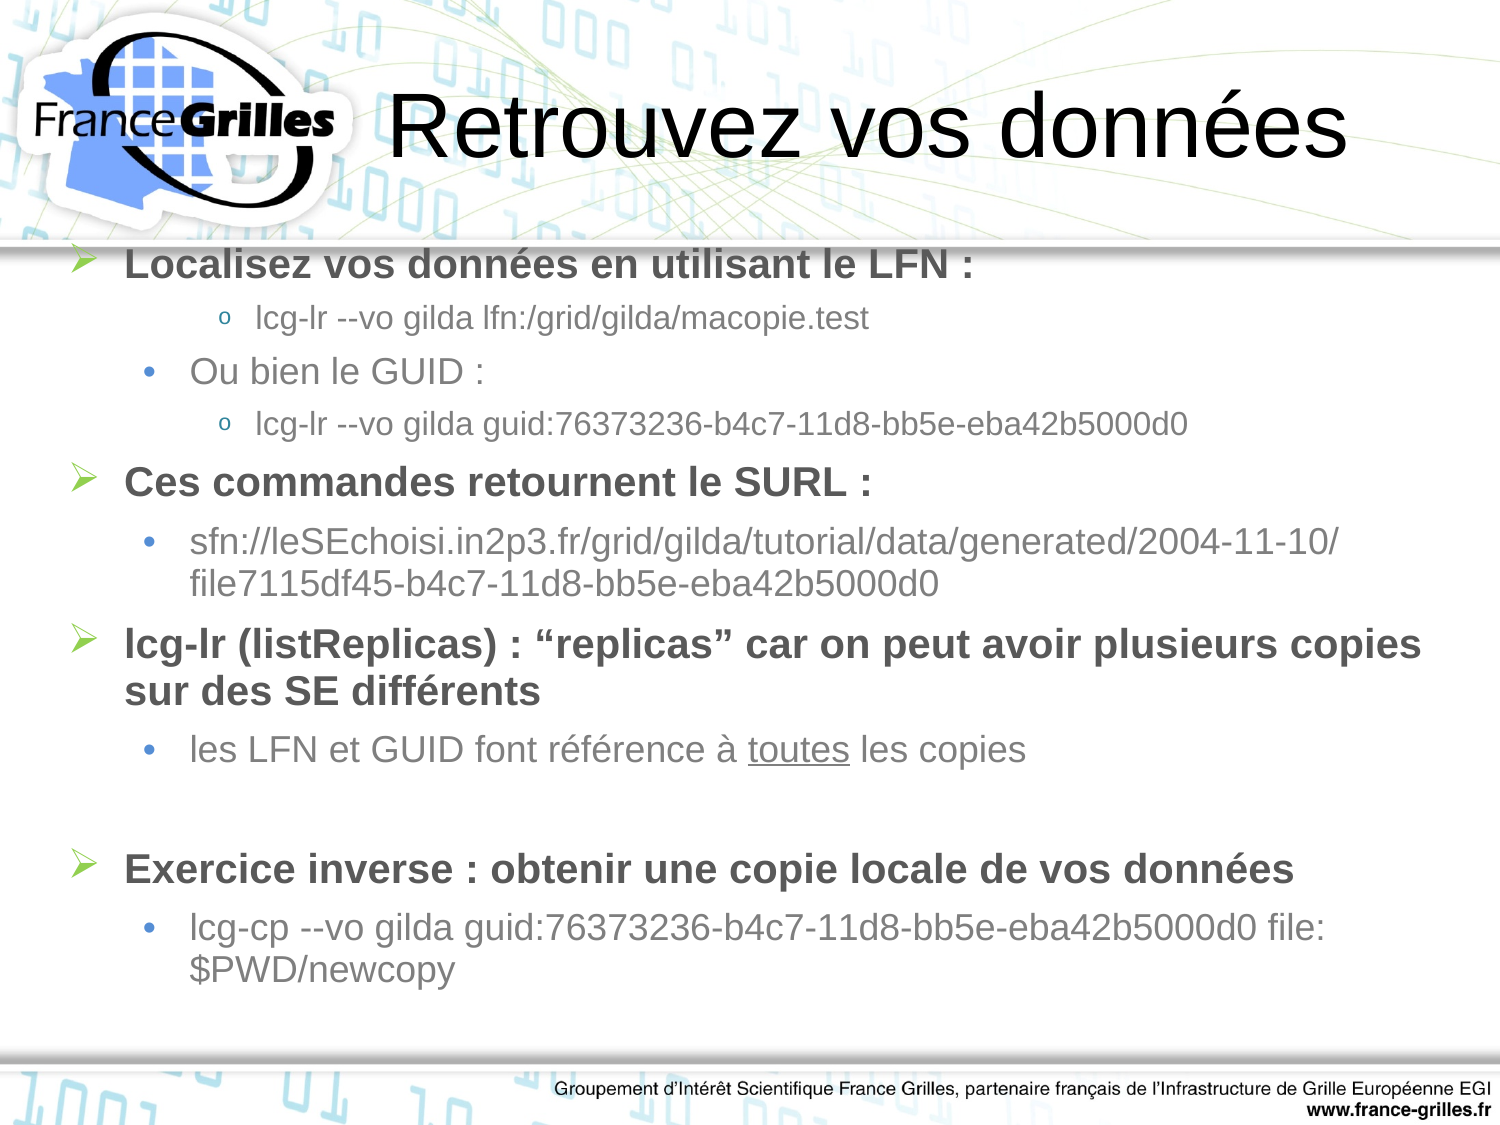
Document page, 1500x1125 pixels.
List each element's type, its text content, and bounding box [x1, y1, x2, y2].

list Localisez vos données en utilisant le LFN : lcg-lr --vo gilda lfn:/grid/gilda/macopie.test Ou bien le GUID : lcg-lr --vo gilda guid:76373236-b4c7-11d8-bb5e-eba42b5000d0 Ces commandes retournent le SURL : sfn://leSEchoisi.in2p3.fr/grid/gilda/tutorial/data/generated/2004-11-10/file7115df45-b4c7-11d8-bb5e-eba42b5000d0 lcg-lr (listReplicas) : “replicas” car on peut avoir plusieurs copies sur des SE différents les LFN et GUID font référence à toutes les copies Exercice inverse : obtenir une copie locale de vos données lcg-cp --vo gilda guid:76373236-b4c7-11d8-bb5e-eba42b5000d0 file:$PWD/newcopy [53, 232, 1459, 1078]
title Retrouvez vos données [372, 7, 1459, 232]
picture [0, 0, 1500, 1125]
